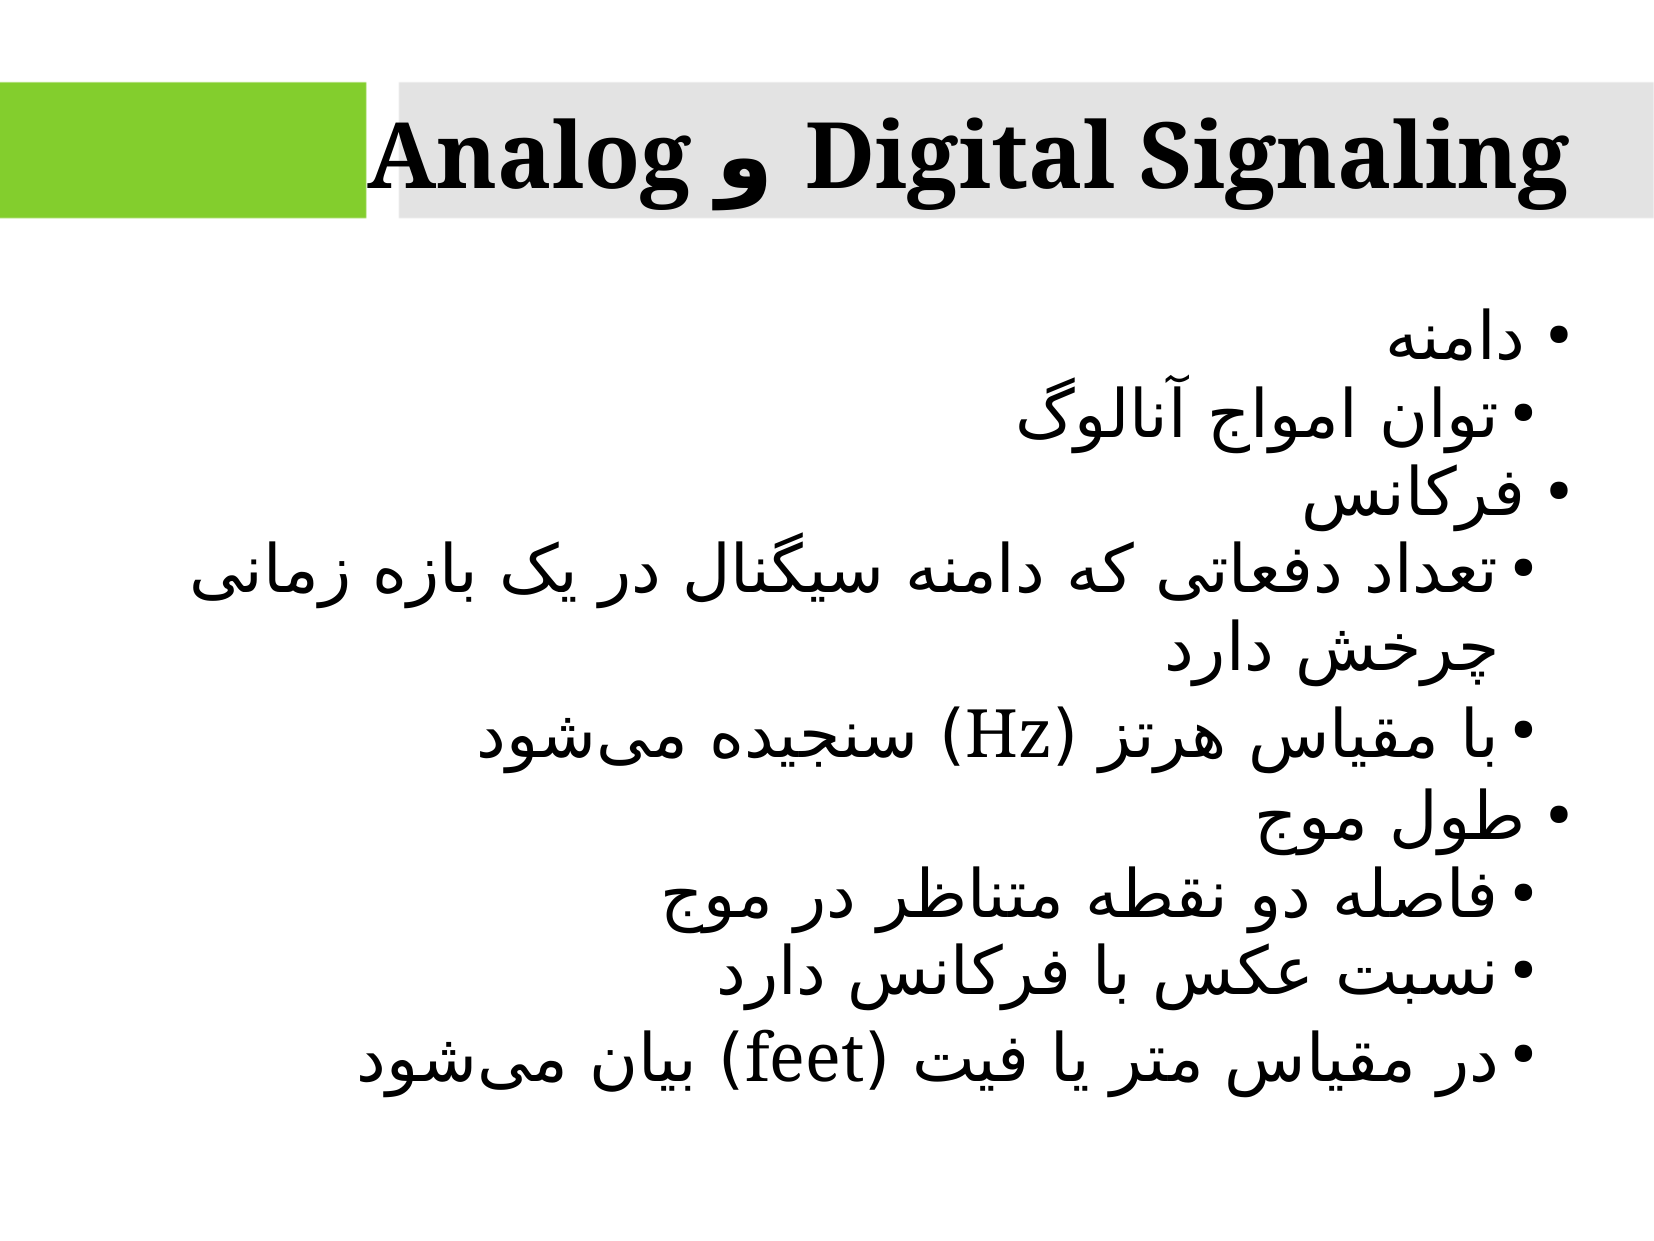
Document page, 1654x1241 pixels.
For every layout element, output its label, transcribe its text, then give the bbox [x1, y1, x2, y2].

picture [0, 0, 1654, 1241]
subtitle دامنه توان امواج آنالوگ فرکانس تعداد دفعاتی که دامنه سیگنال در یک بازه زمانی چرخش دارد با مقیاس هرتز (Hz) سنجیده می‌شود طول موج فاصله دو نقطه متناظر در موج نسبت عکس با فرکانس دارد در مقیاس متر یا فیت (feet) بیان می‌شود [82, 248, 1571, 1151]
title Analog و Digital Signaling [82, 49, 1571, 248]
